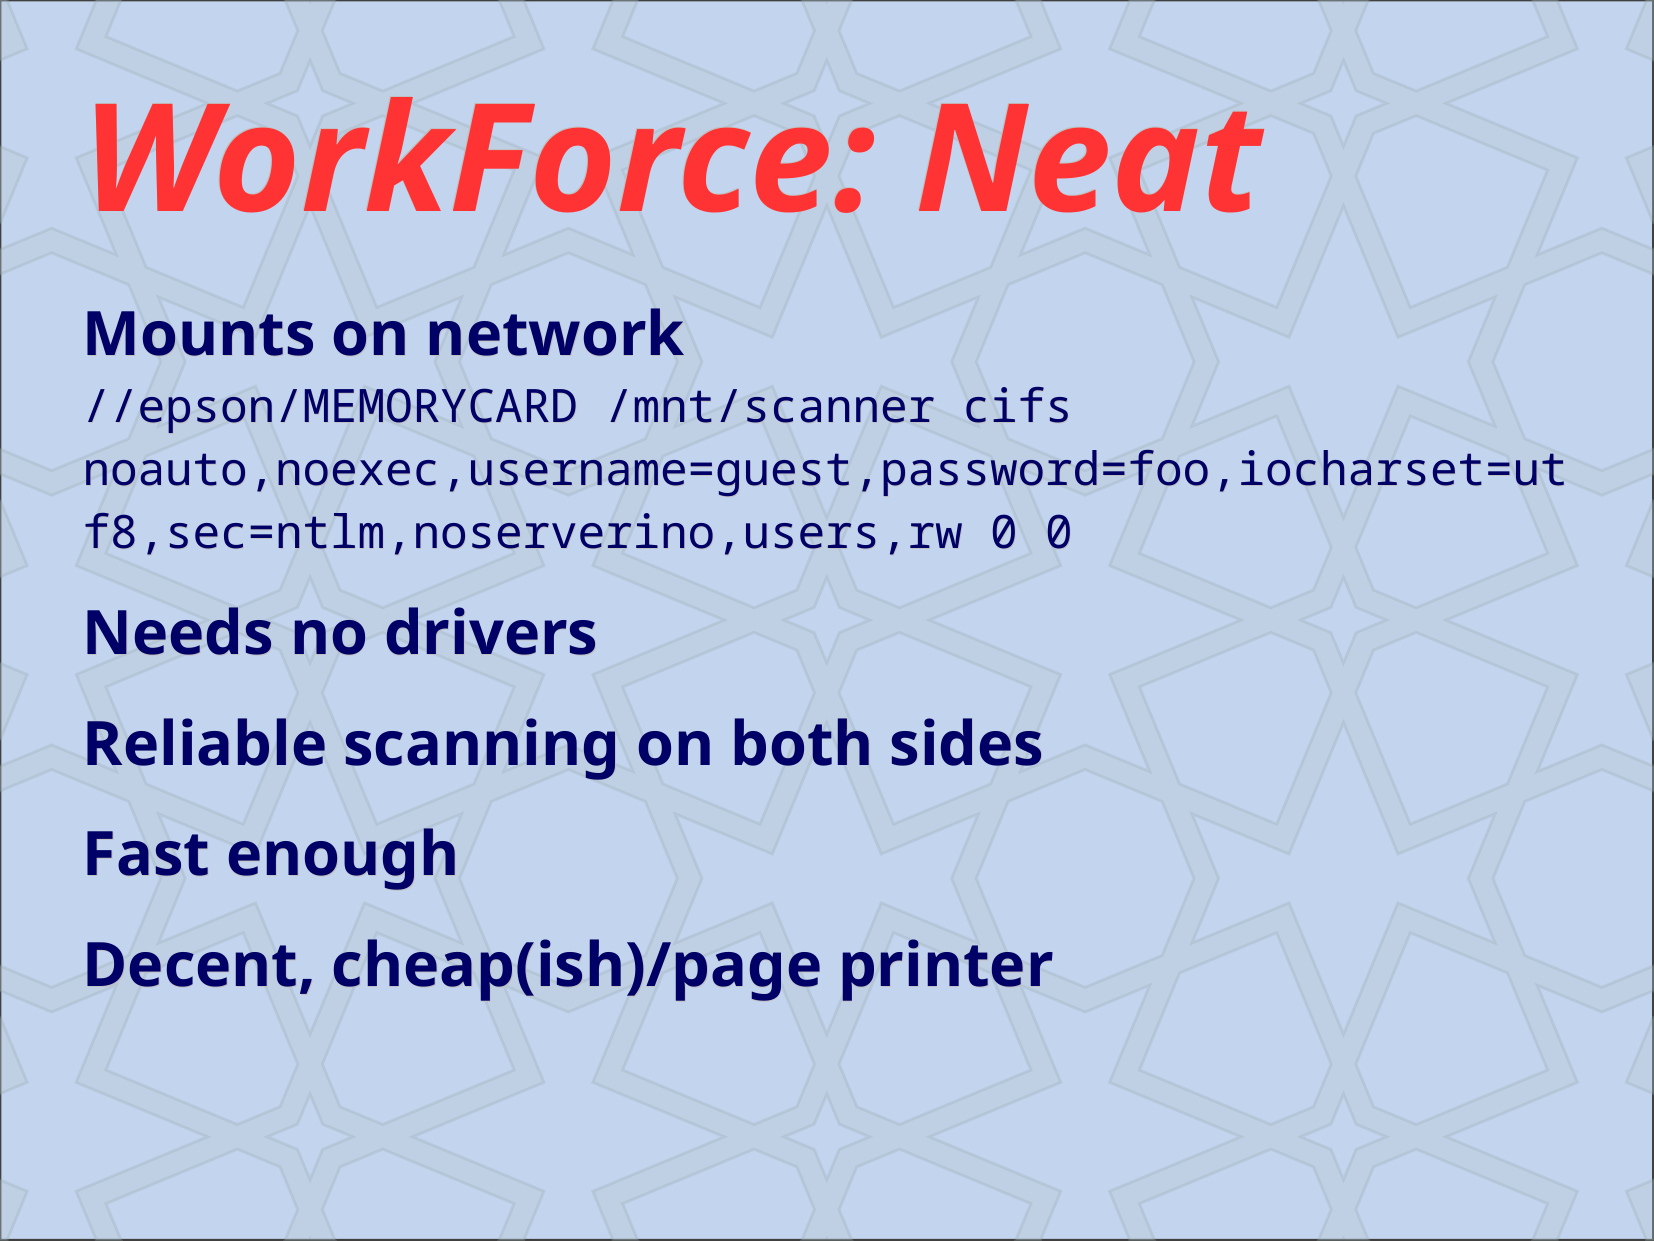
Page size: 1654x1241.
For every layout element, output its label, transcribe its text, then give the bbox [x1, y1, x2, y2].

list Mounts on network //epson/MEMORYCARD /mnt/scanner cifs noauto,noexec,username=guest,password=foo,iocharset=utf8,sec=ntlm,noserverino,users,rw 0 0 Needs no drivers Reliable scanning on both sides Fast enough Decent, cheap(ish)/page printer [82, 290, 1571, 1010]
title WorkForce: Neat [82, 49, 1571, 257]
